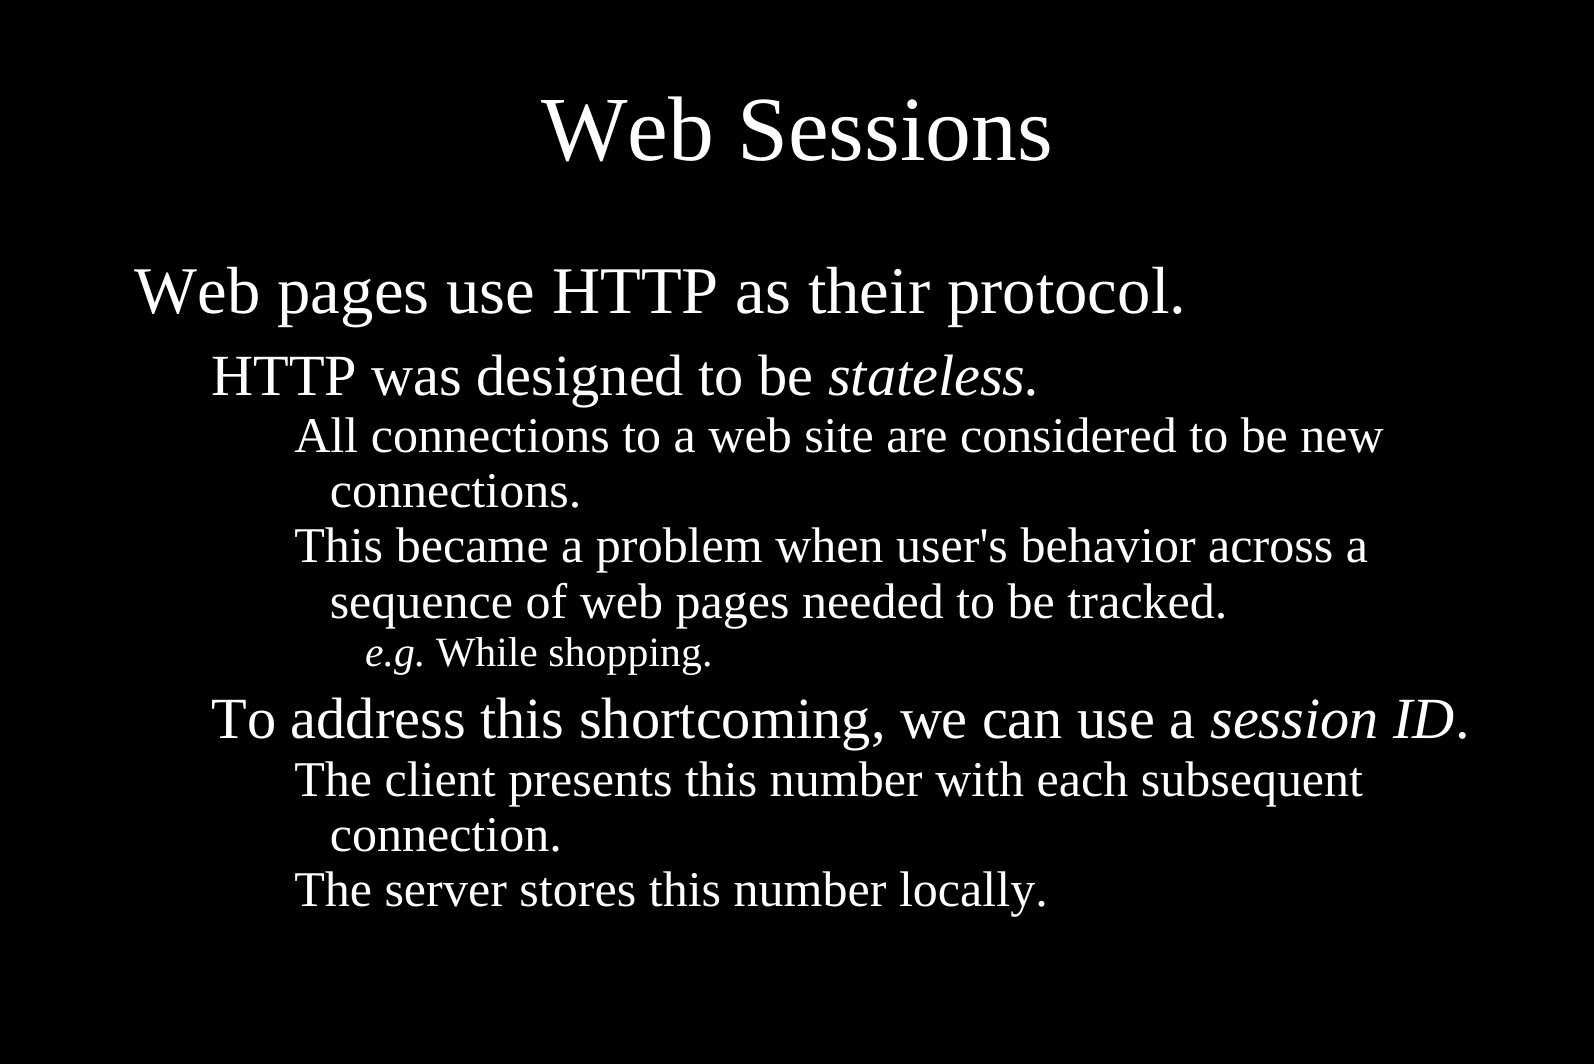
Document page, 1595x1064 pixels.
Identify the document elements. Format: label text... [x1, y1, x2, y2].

title Web Sessions [117, 40, 1479, 219]
list Web pages use HTTP as their protocol. HTTP was designed to be stateless. All connections to a web site are considered to be new connections. This became a problem when user's behavior across a sequence of web pages needed to be tracked. e.g. While shopping. To address this shortcoming, we can use a session ID. The client presents this number with each subsequent connection. The server stores this number locally. [117, 254, 1479, 1064]
